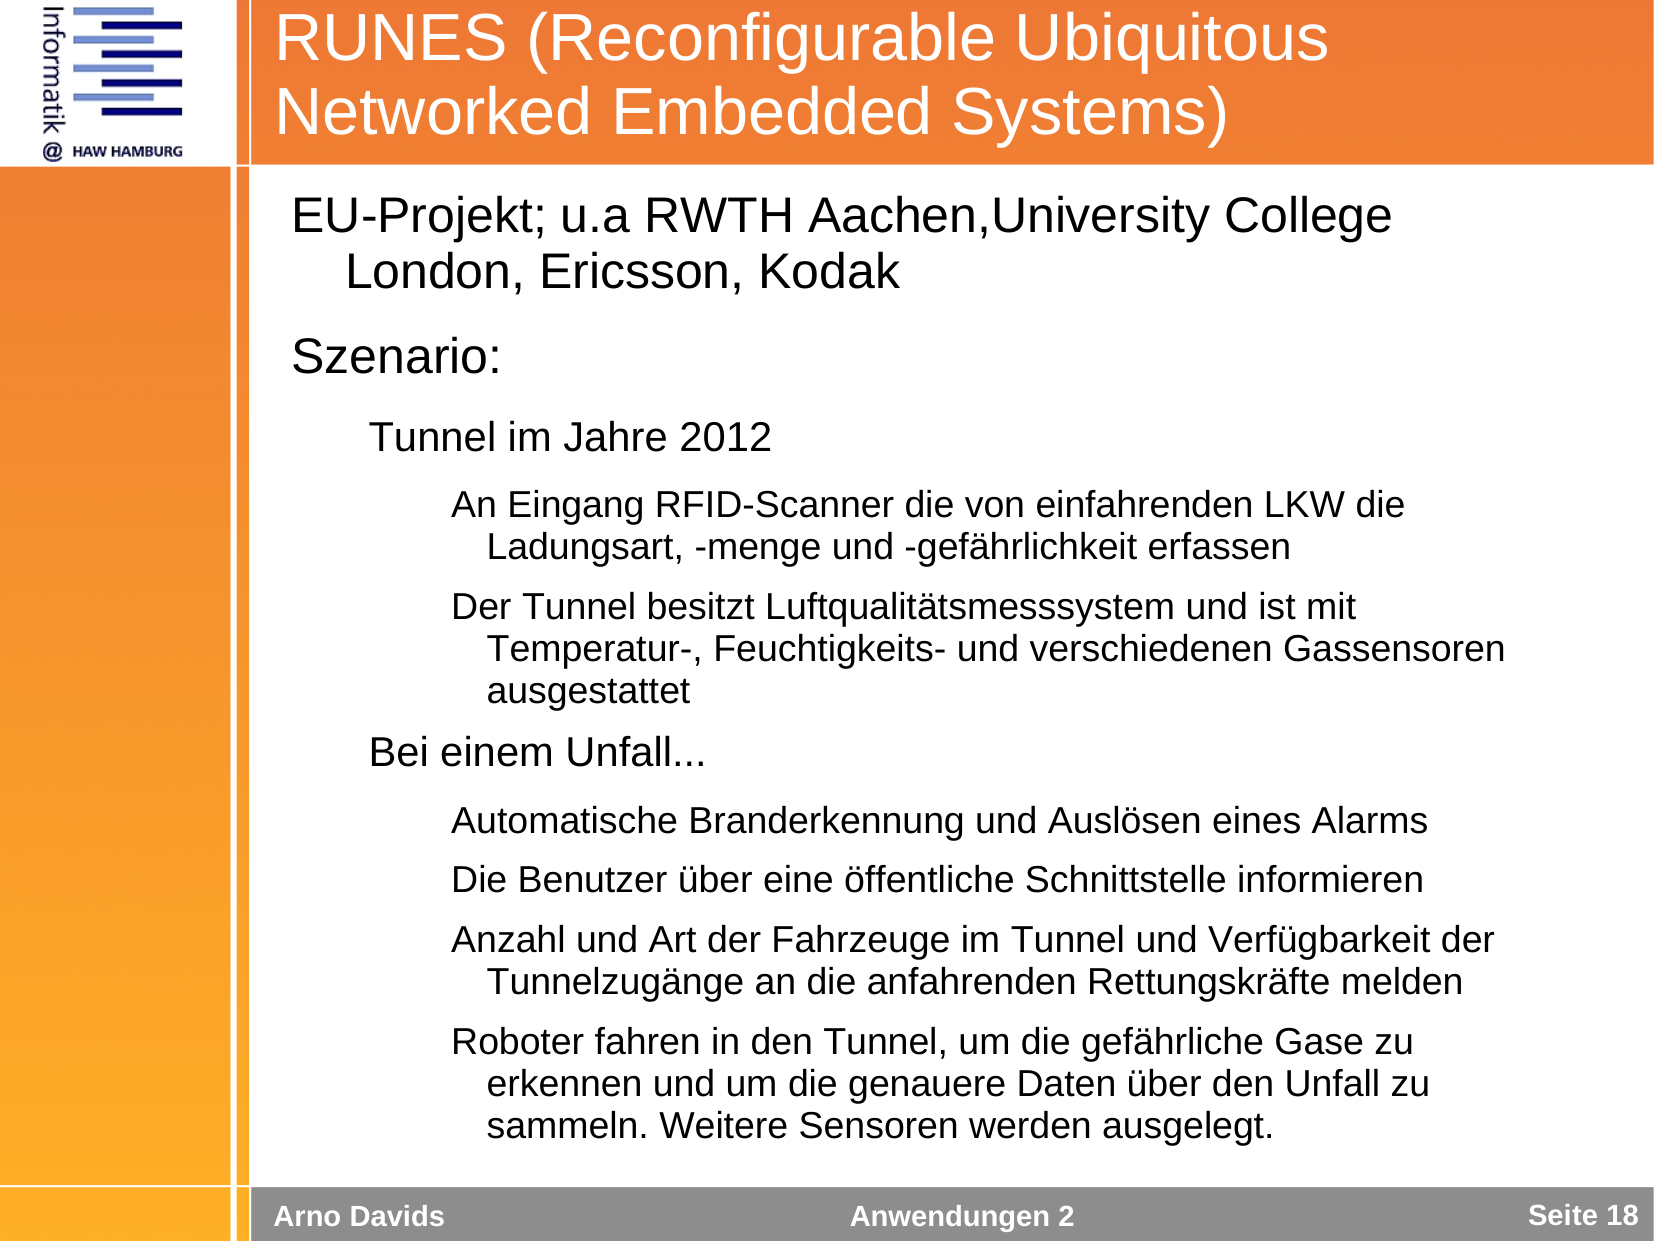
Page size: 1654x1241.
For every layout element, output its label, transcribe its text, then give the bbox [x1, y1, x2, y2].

title RUNES (Reconfigurable Ubiquitous Networked Embedded Systems) [274, 0, 1651, 150]
picture [43, 5, 186, 162]
picture [0, 0, 1654, 1241]
list EU-Projekt; u.a RWTH Aachen,University College London, Ericsson, Kodak Szenario: Tunnel im Jahre 2012 An Eingang RFID-Scanner die von einfahrenden LKW die Ladungsart, -menge und -gefährlichkeit erfassen Der Tunnel besitzt Luftqualitätsmesssystem und ist mit Temperatur-, Feuchtigkeits- und verschiedenen Gassensoren ausgestattet Bei einem Unfall... Automatische Branderkennung und Auslösen eines Alarms Die Benutzer über eine öffentliche Schnittstelle informieren Anzahl und Art der Fahrzeuge im Tunnel und Verfügbarkeit der Tunnelzugänge an die anfahrenden Rettungskräfte melden Roboter fahren in den Tunnel, um die gefährliche Gase zu erkennen und um die genauere Daten über den Unfall zu sammeln. Weitere Sensoren werden ausgelegt. [274, 187, 1576, 1160]
